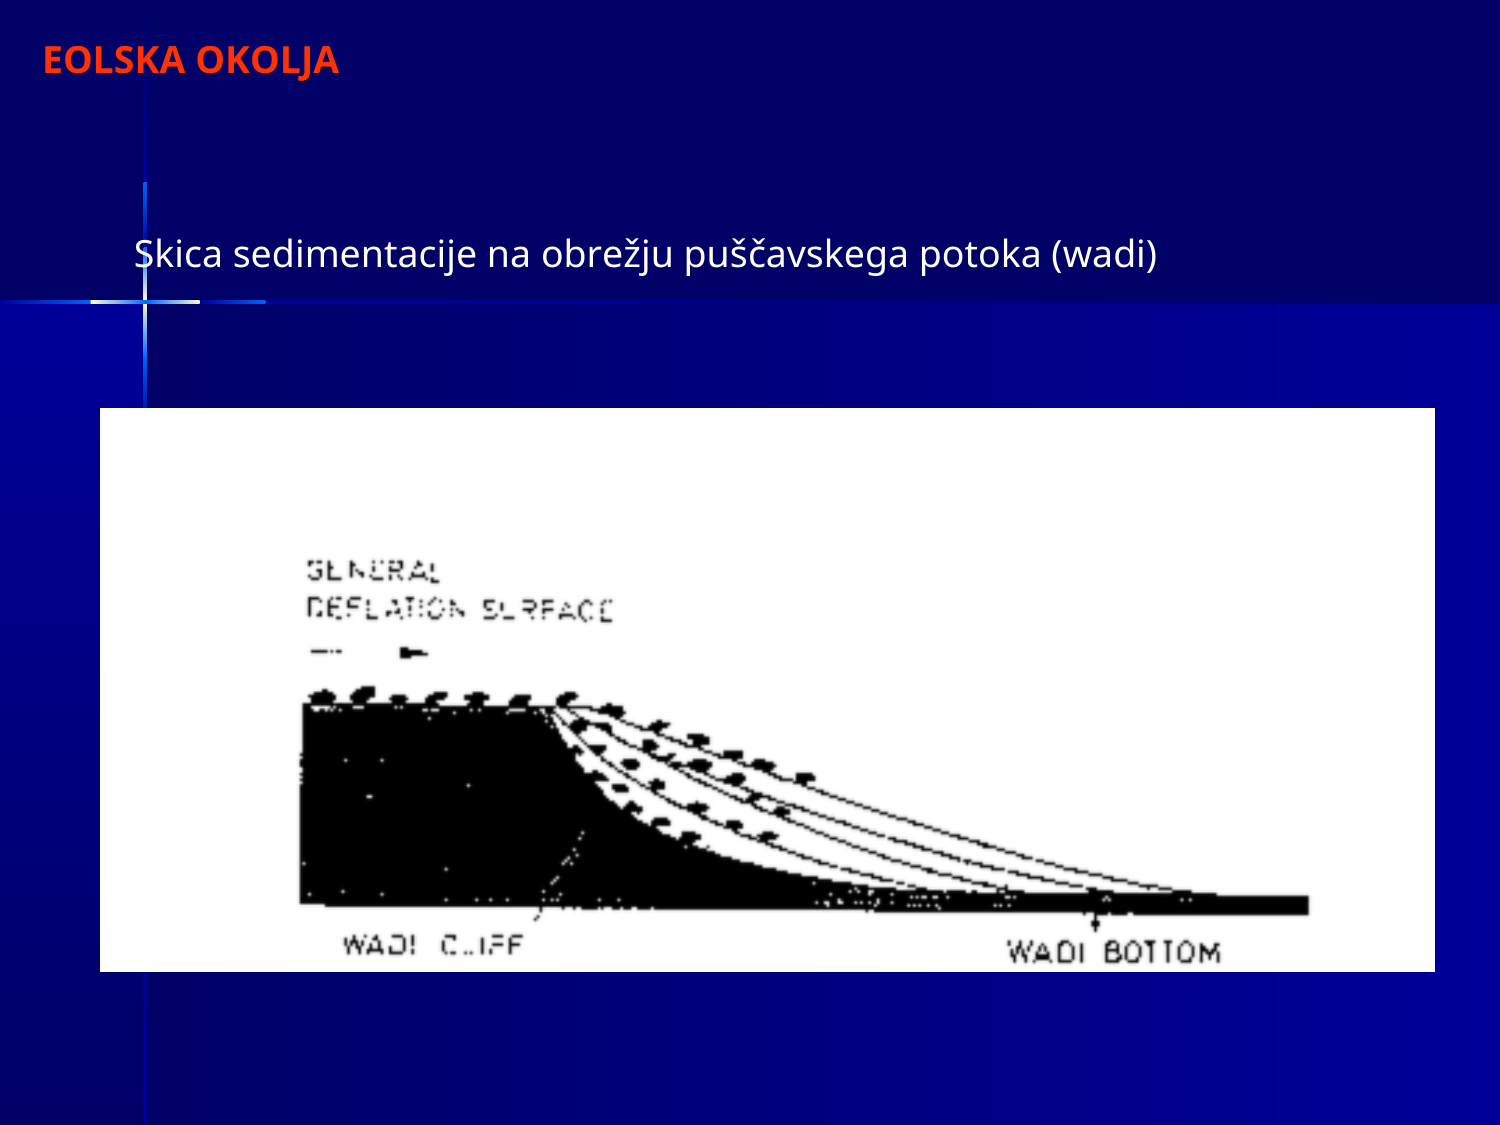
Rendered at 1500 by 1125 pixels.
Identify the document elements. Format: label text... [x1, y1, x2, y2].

text_box Skica sedimentacije na obrežju puščavskega potoka (wadi) [119, 222, 1174, 283]
picture [100, 408, 1435, 972]
text_box EOLSKA OKOLJA [27, 28, 355, 89]
